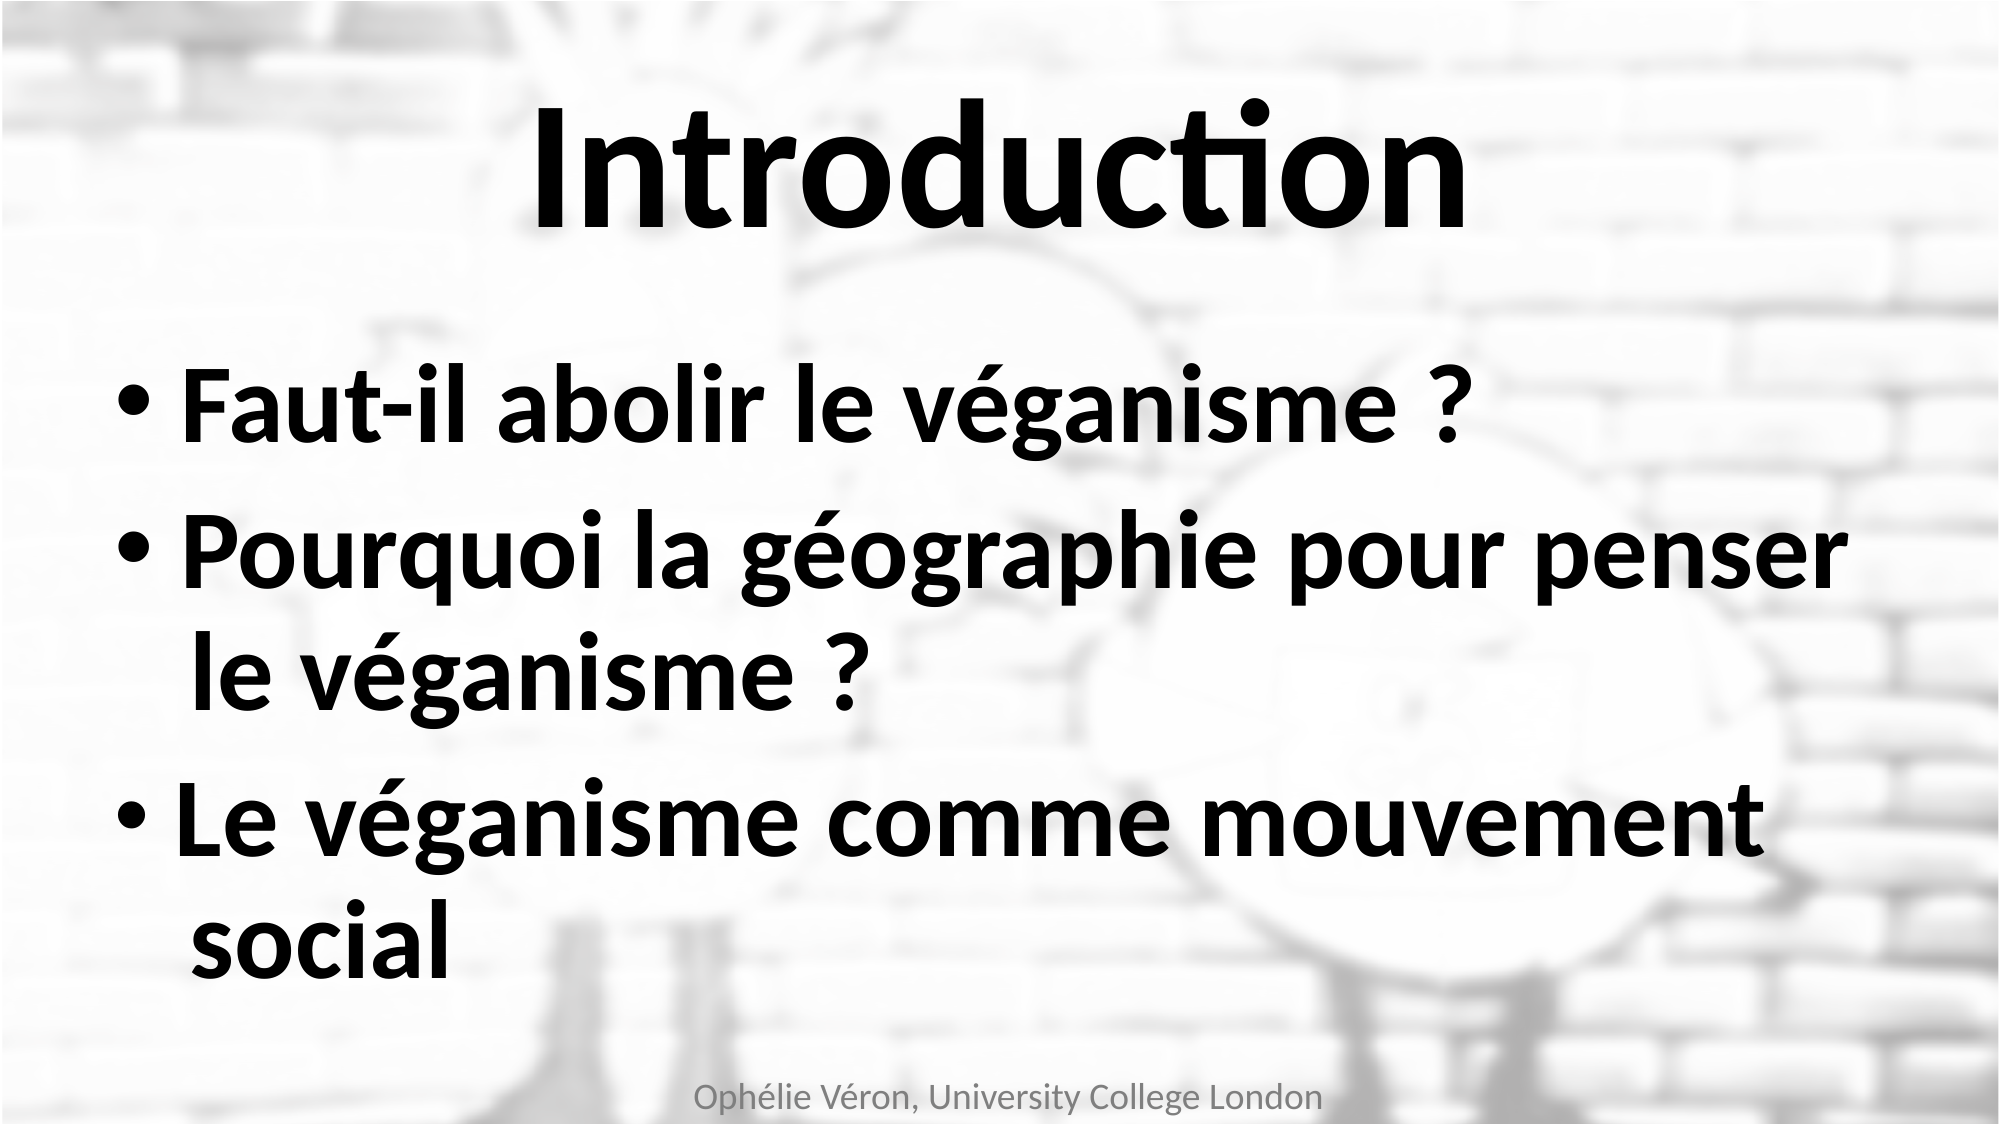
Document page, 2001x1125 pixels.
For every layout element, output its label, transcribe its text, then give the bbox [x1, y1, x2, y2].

list Faut-il abolir le véganisme ? Pourquoi la géographie pour penser le véganisme ? Le véganisme comme mouvement social [99, 337, 1910, 1015]
title Introduction [137, 59, 1863, 278]
picture [2, 1, 1999, 1124]
text_box Ophélie Véron, University College London [678, 1064, 1348, 1125]
